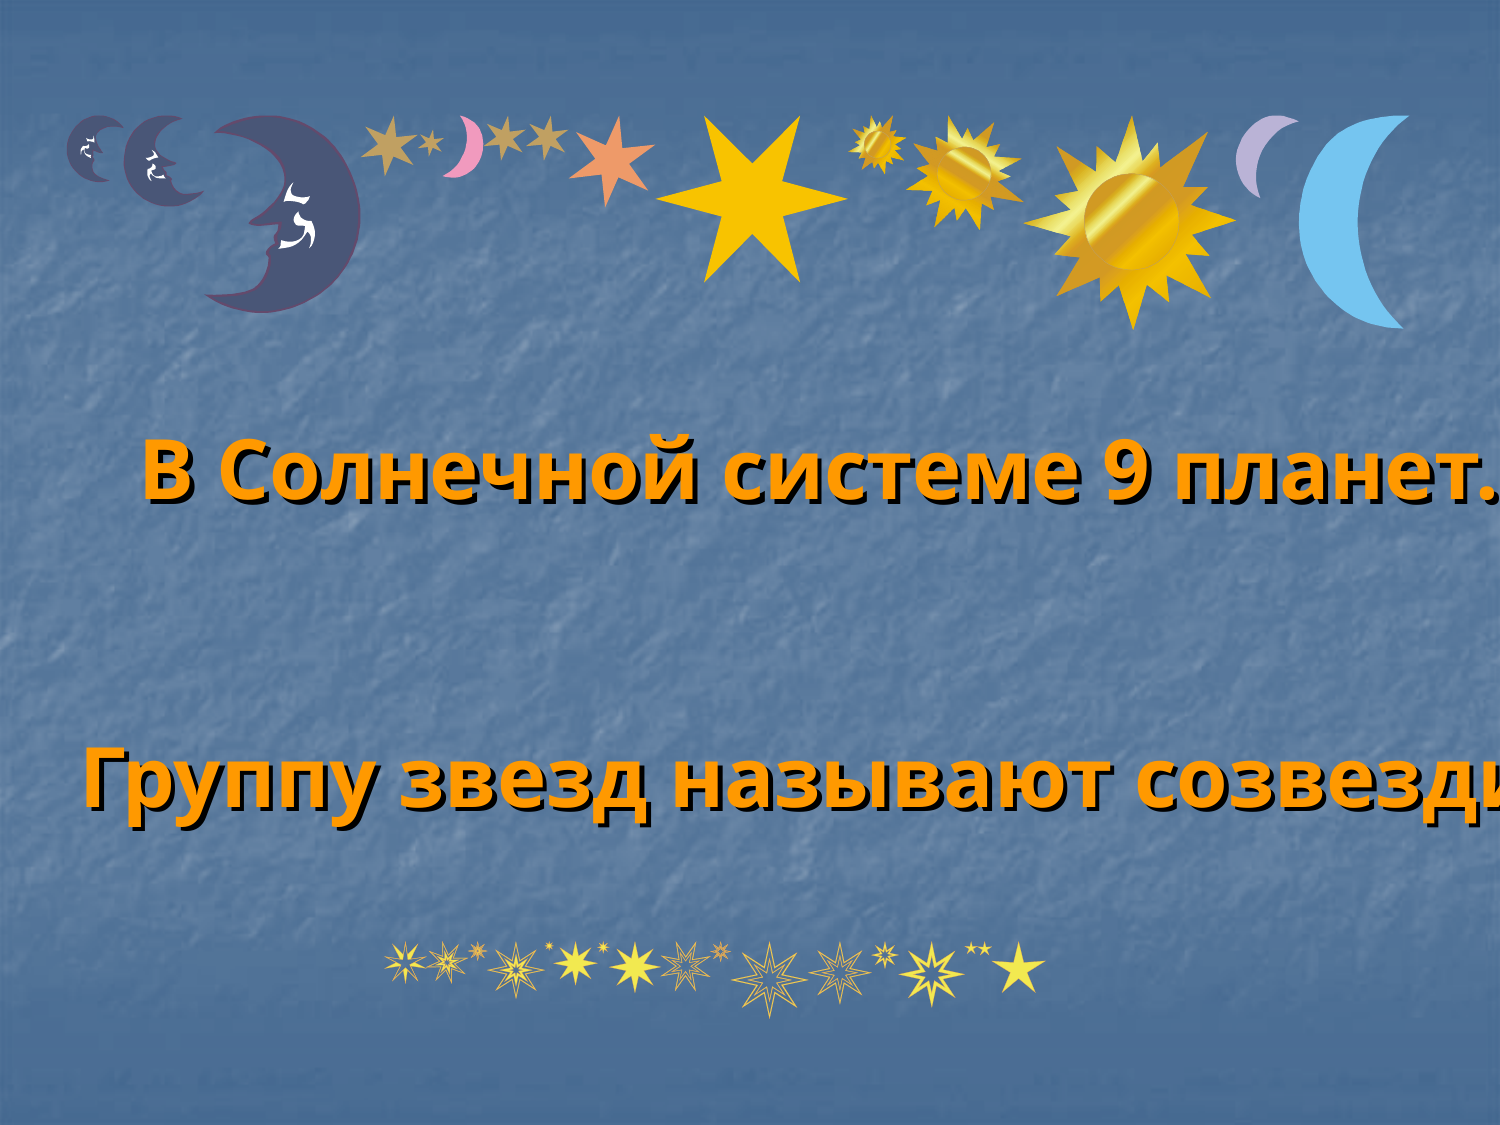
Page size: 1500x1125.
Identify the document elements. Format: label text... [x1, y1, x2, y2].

text_box В Солнечной системе 9 планет. [123, 408, 1358, 524]
text_box Группу звезд называют созвездием. [64, 716, 1453, 832]
chart [64, 113, 1412, 332]
chart [383, 940, 1047, 1020]
